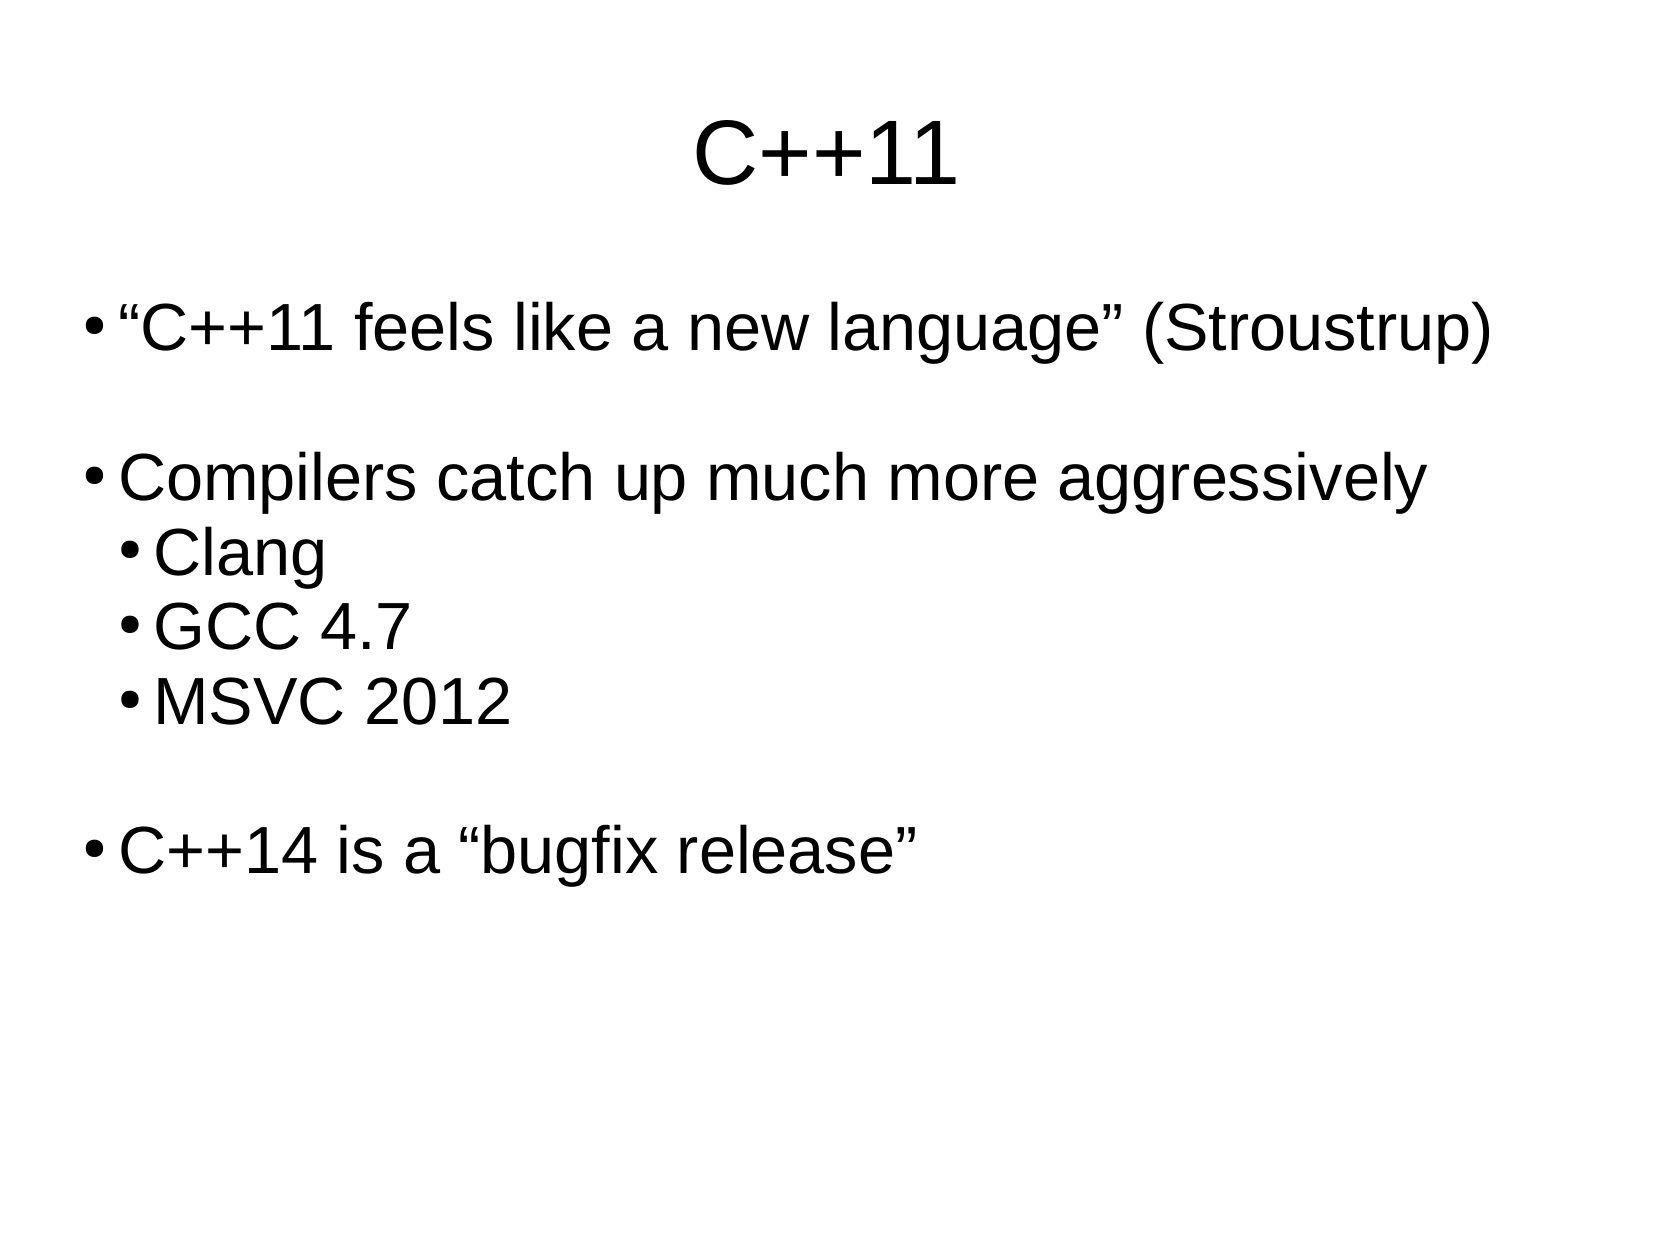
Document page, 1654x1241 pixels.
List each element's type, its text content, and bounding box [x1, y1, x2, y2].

subtitle “C++11 feels like a new language” (Stroustrup) Compilers catch up much more aggressively Clang GCC 4.7 MSVC 2012 C++14 is a “bugfix release” [82, 290, 1571, 1010]
title C++11 [82, 49, 1571, 257]
